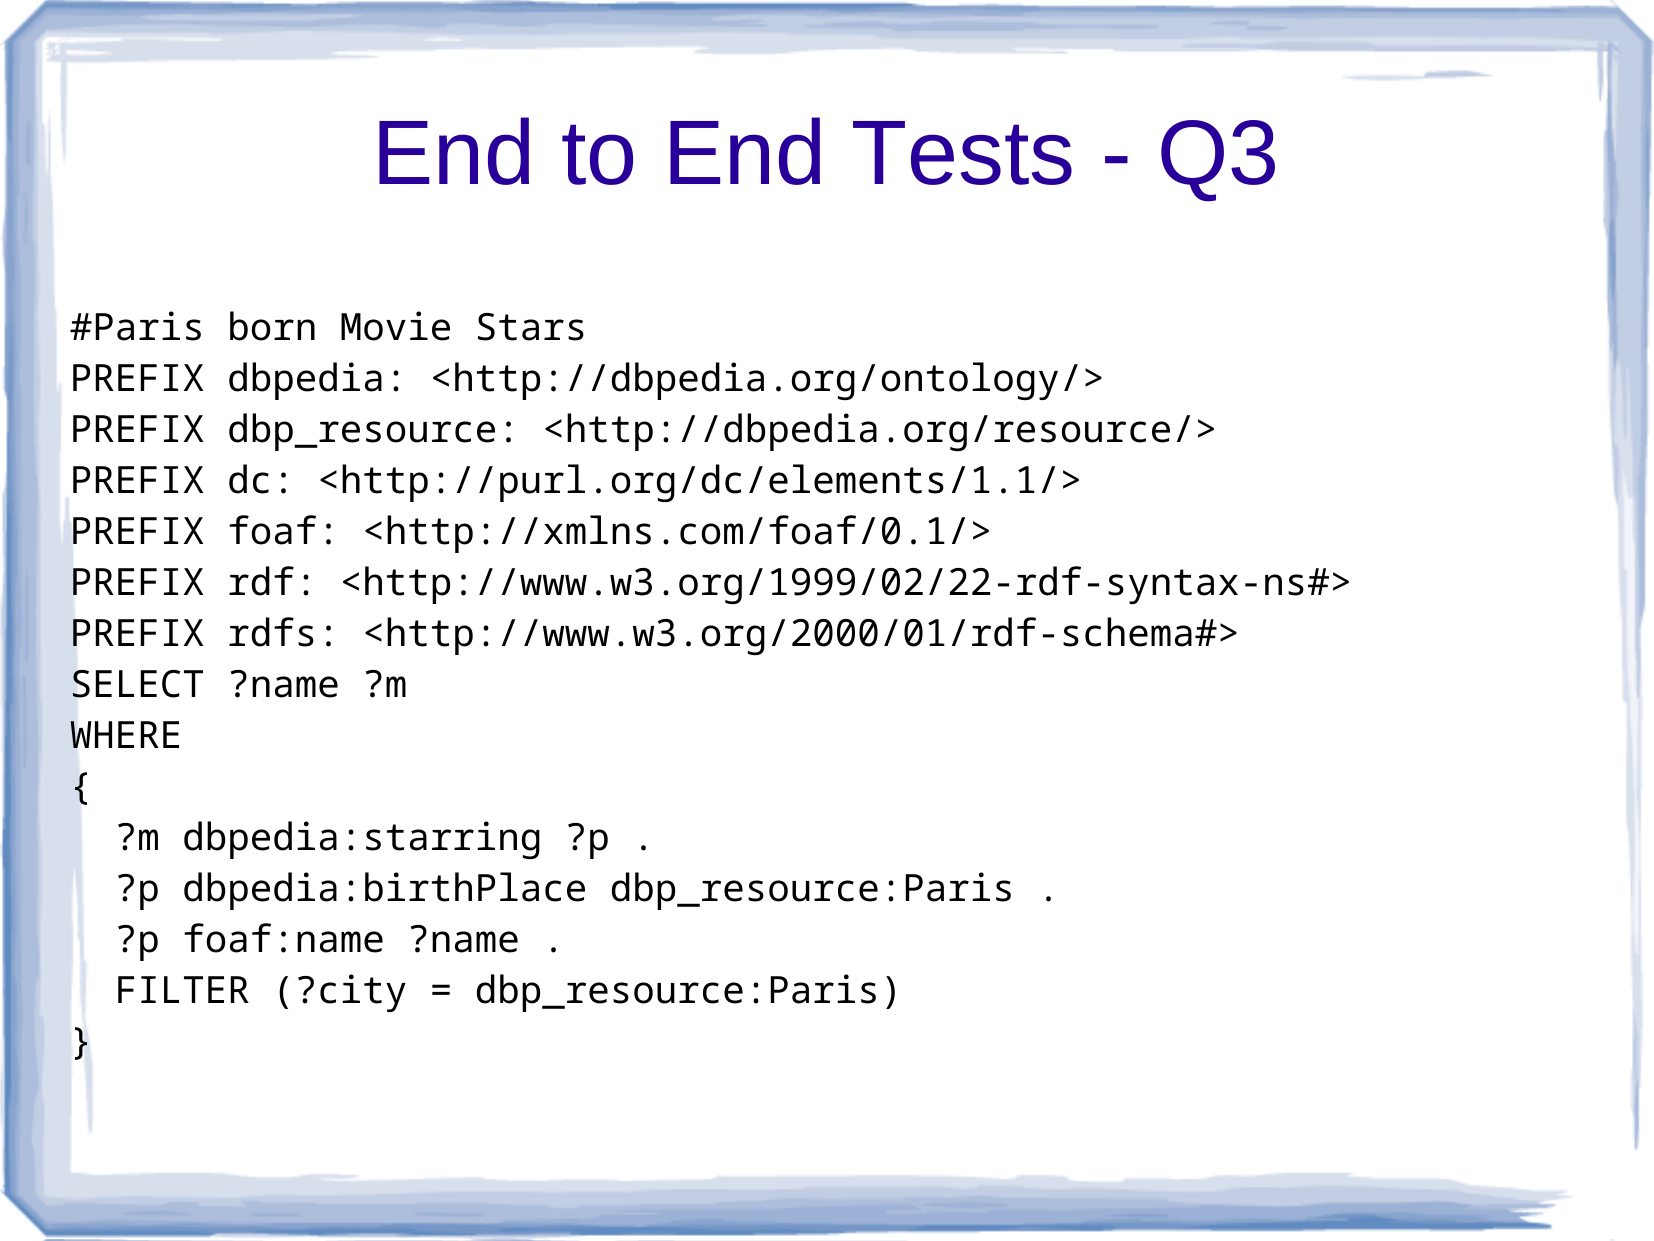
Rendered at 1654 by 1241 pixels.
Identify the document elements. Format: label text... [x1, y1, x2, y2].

picture [0, 0, 1654, 1241]
title End to End Tests - Q3 [82, 49, 1571, 257]
text_box #Paris born Movie Stars PREFIX dbpedia: <http://dbpedia.org/ontology/> PREFIX dbp_resource: <http://dbpedia.org/resource/> PREFIX dc: <http://purl.org/dc/elements/1.1/> PREFIX foaf: <http://xmlns.com/foaf/0.1/> PREFIX rdf: <http://www.w3.org/1999/02/22-rdf-syntax-ns#> PREFIX rdfs: <http://www.w3.org/2000/01/rdf-schema#> SELECT ?name ?m WHERE { ?m dbpedia:starring ?p . ?p dbpedia:birthPlace dbp_resource:Paris . ?p foaf:name ?name . FILTER (?city = dbp_resource:Paris) } [55, 293, 1654, 931]
